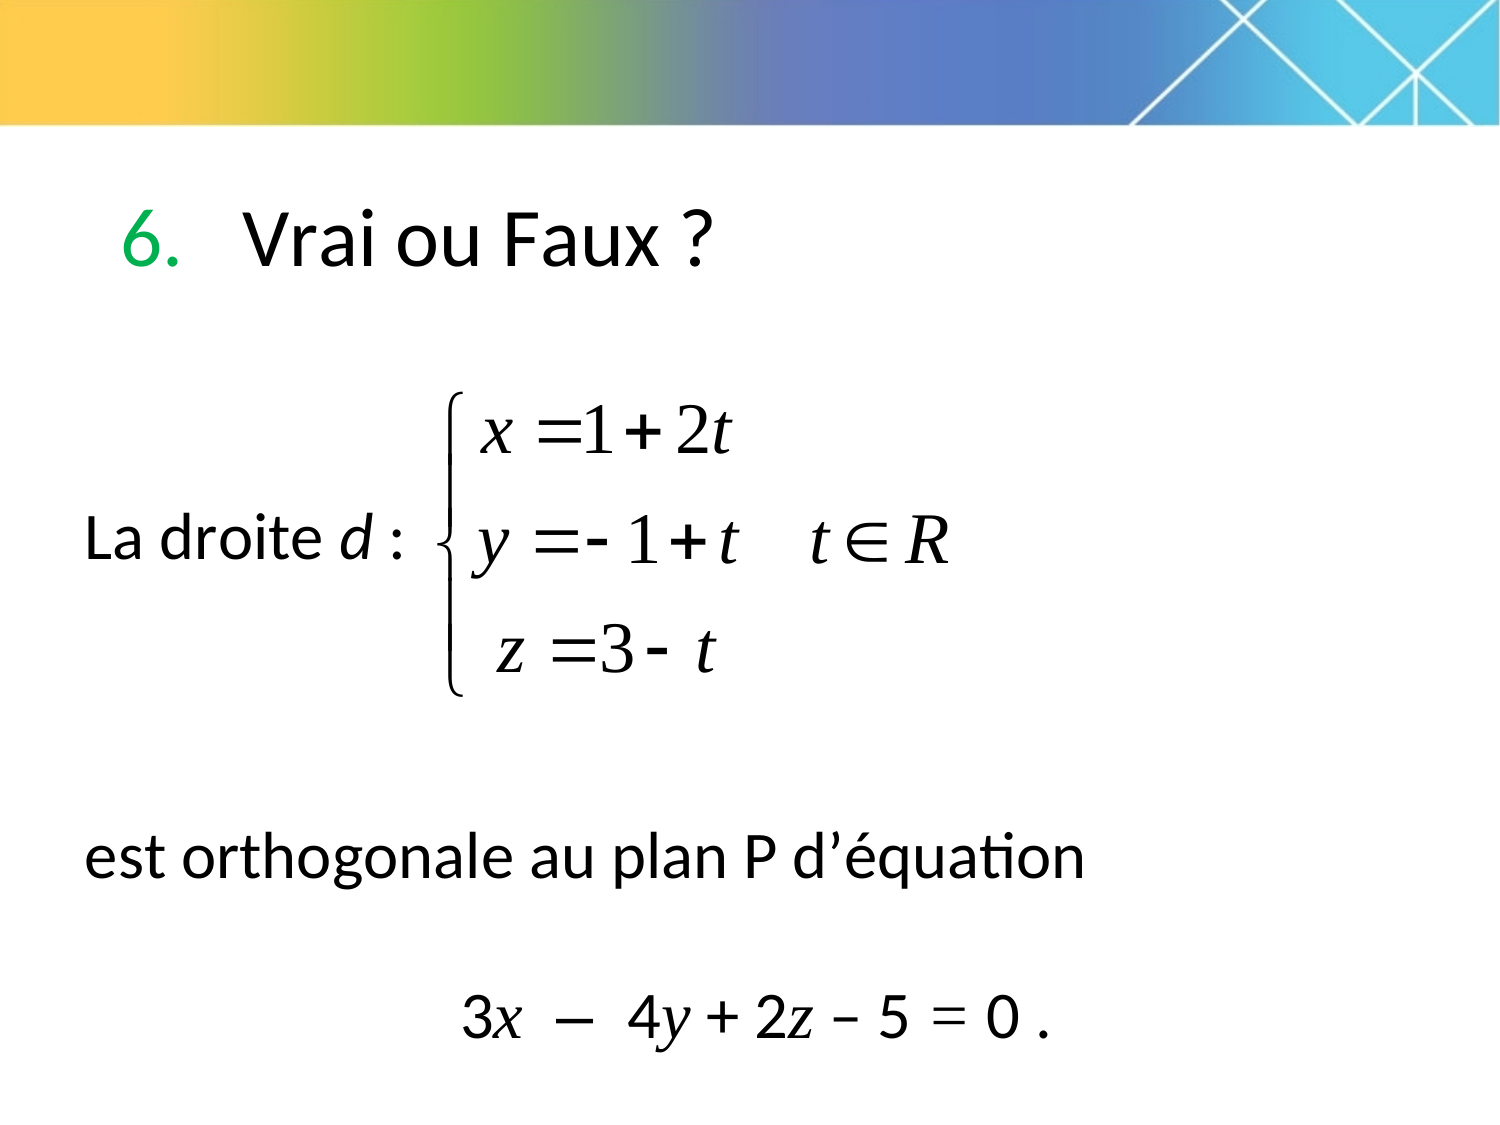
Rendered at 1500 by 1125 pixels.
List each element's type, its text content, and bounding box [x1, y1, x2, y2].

picture [0, 0, 1500, 127]
text_box La droite d : est orthogonale au plan P d’équation 3x – 4y + 2z – 5 = 0 . [70, 404, 1465, 1061]
text_box Vrai ou Faux ? [105, 140, 1500, 327]
chart [421, 375, 962, 715]
